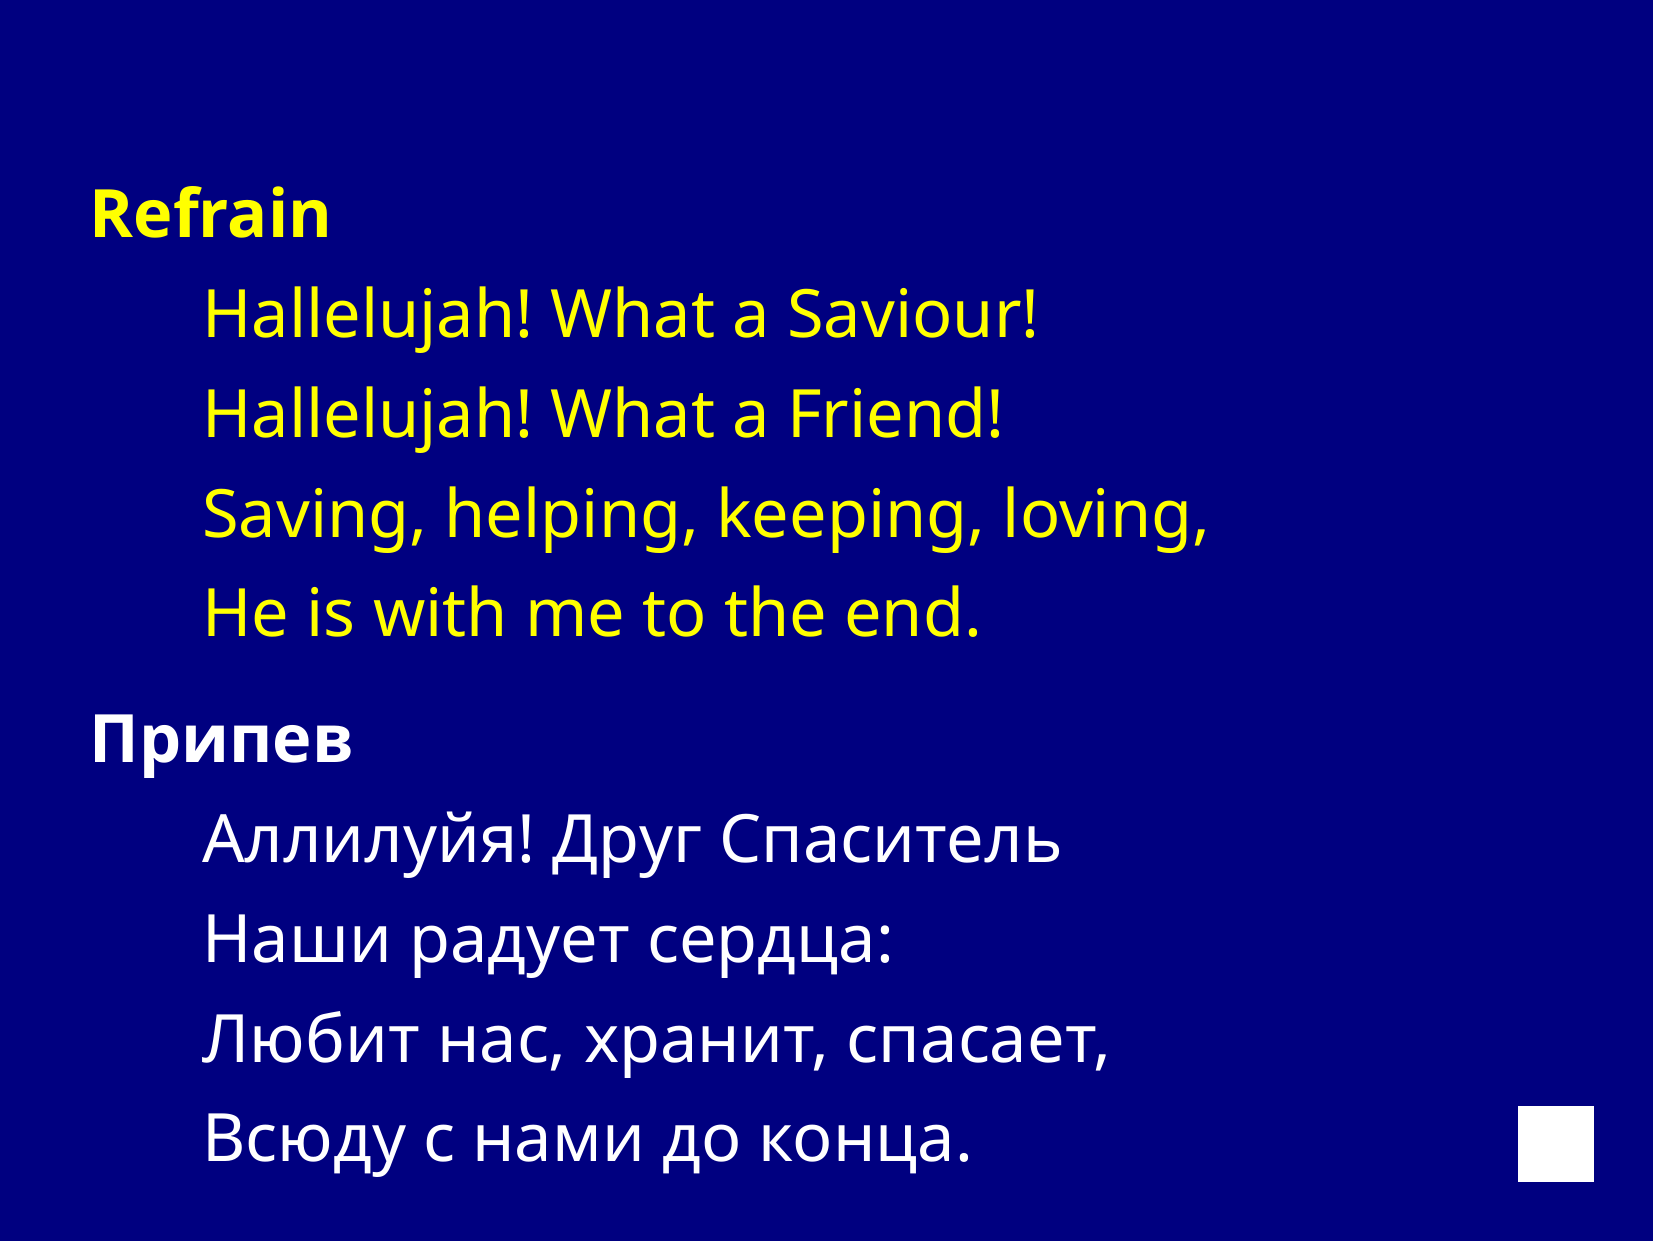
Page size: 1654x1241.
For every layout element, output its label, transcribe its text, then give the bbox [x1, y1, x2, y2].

text_box Припев Аллилуйя! Друг Спаситель Наши радует сердца: Любит нас, хранит, спасает, Всюду с нами до конца. [75, 675, 1576, 1163]
text_box [1518, 1106, 1594, 1182]
text_box Refrain Hallelujah! What a Saviour! Hallelujah! What a Friend! Saving, helping, keeping, loving, He is with me to the end. [75, 150, 1576, 638]
